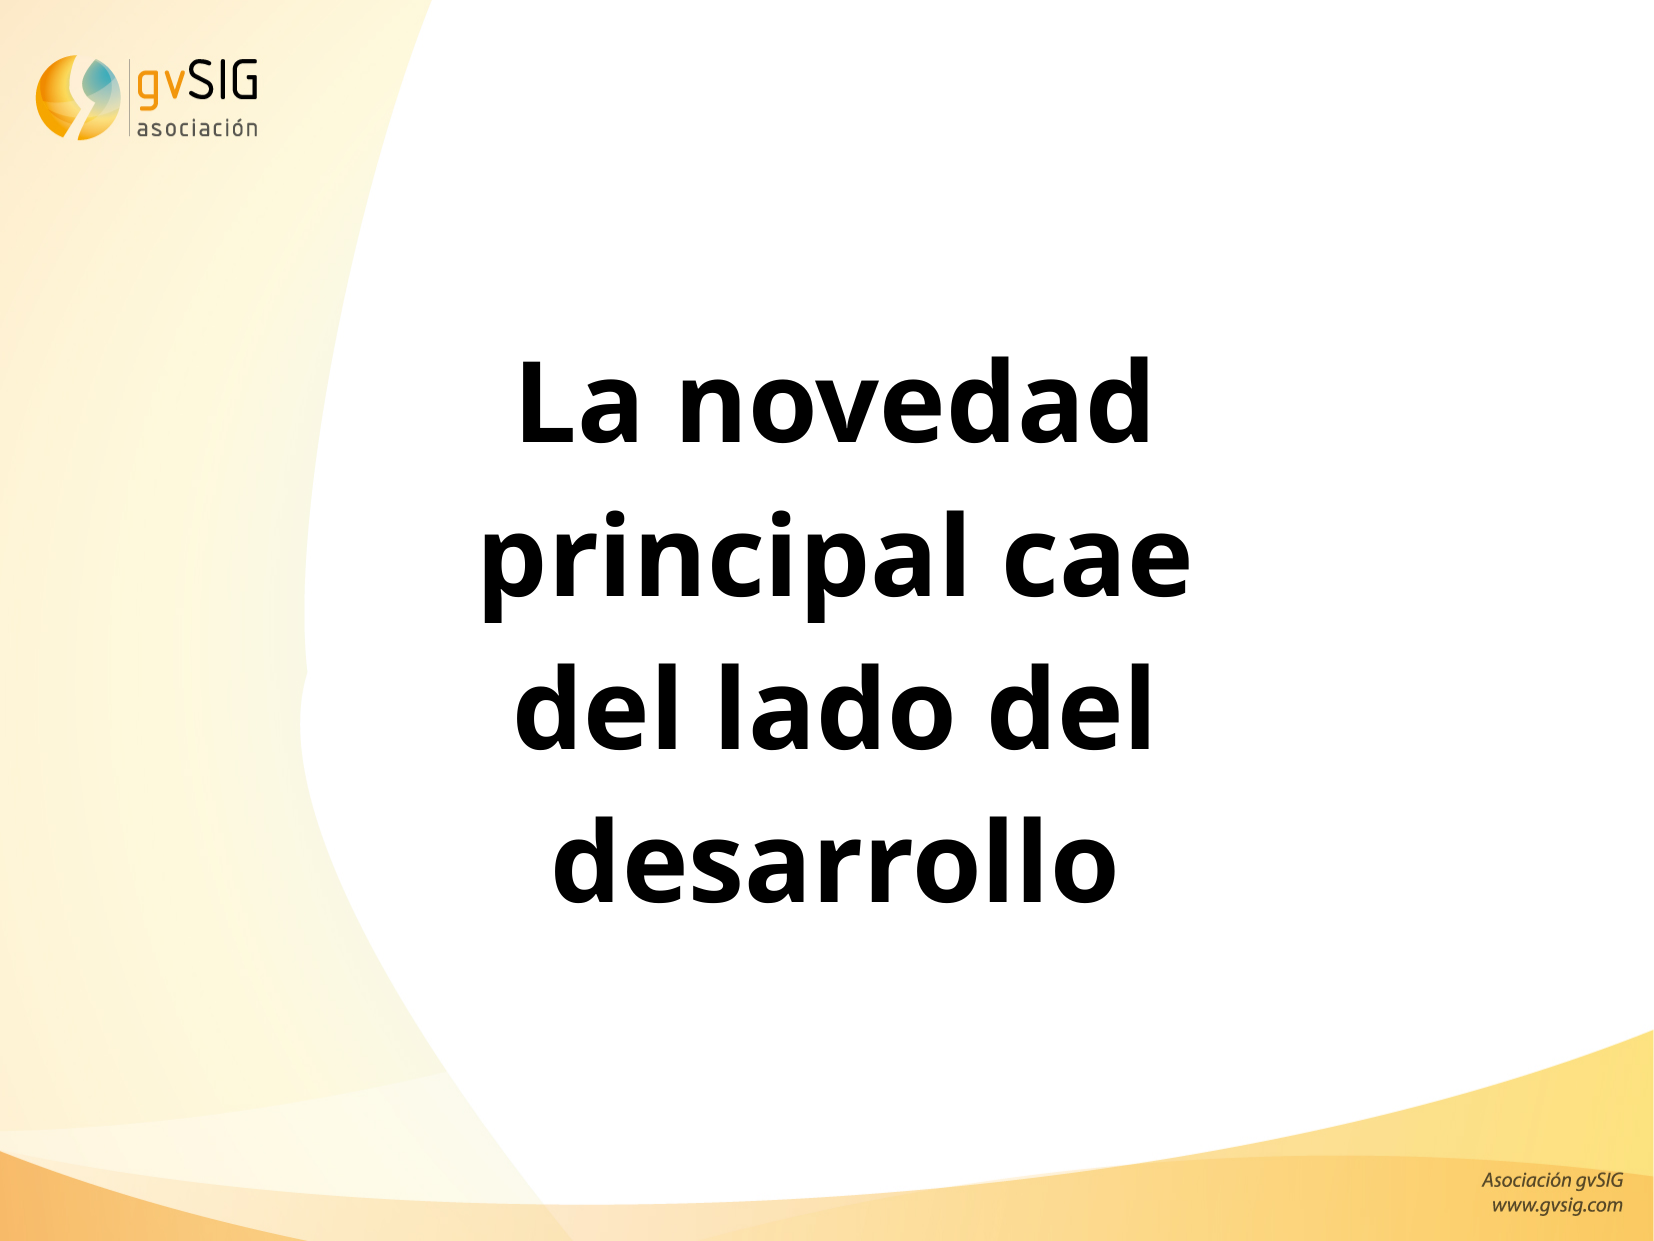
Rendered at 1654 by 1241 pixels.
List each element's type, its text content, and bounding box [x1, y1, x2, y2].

title La novedad principal cae del lado del desarrollo [377, 375, 1294, 882]
picture [0, 0, 1654, 1241]
